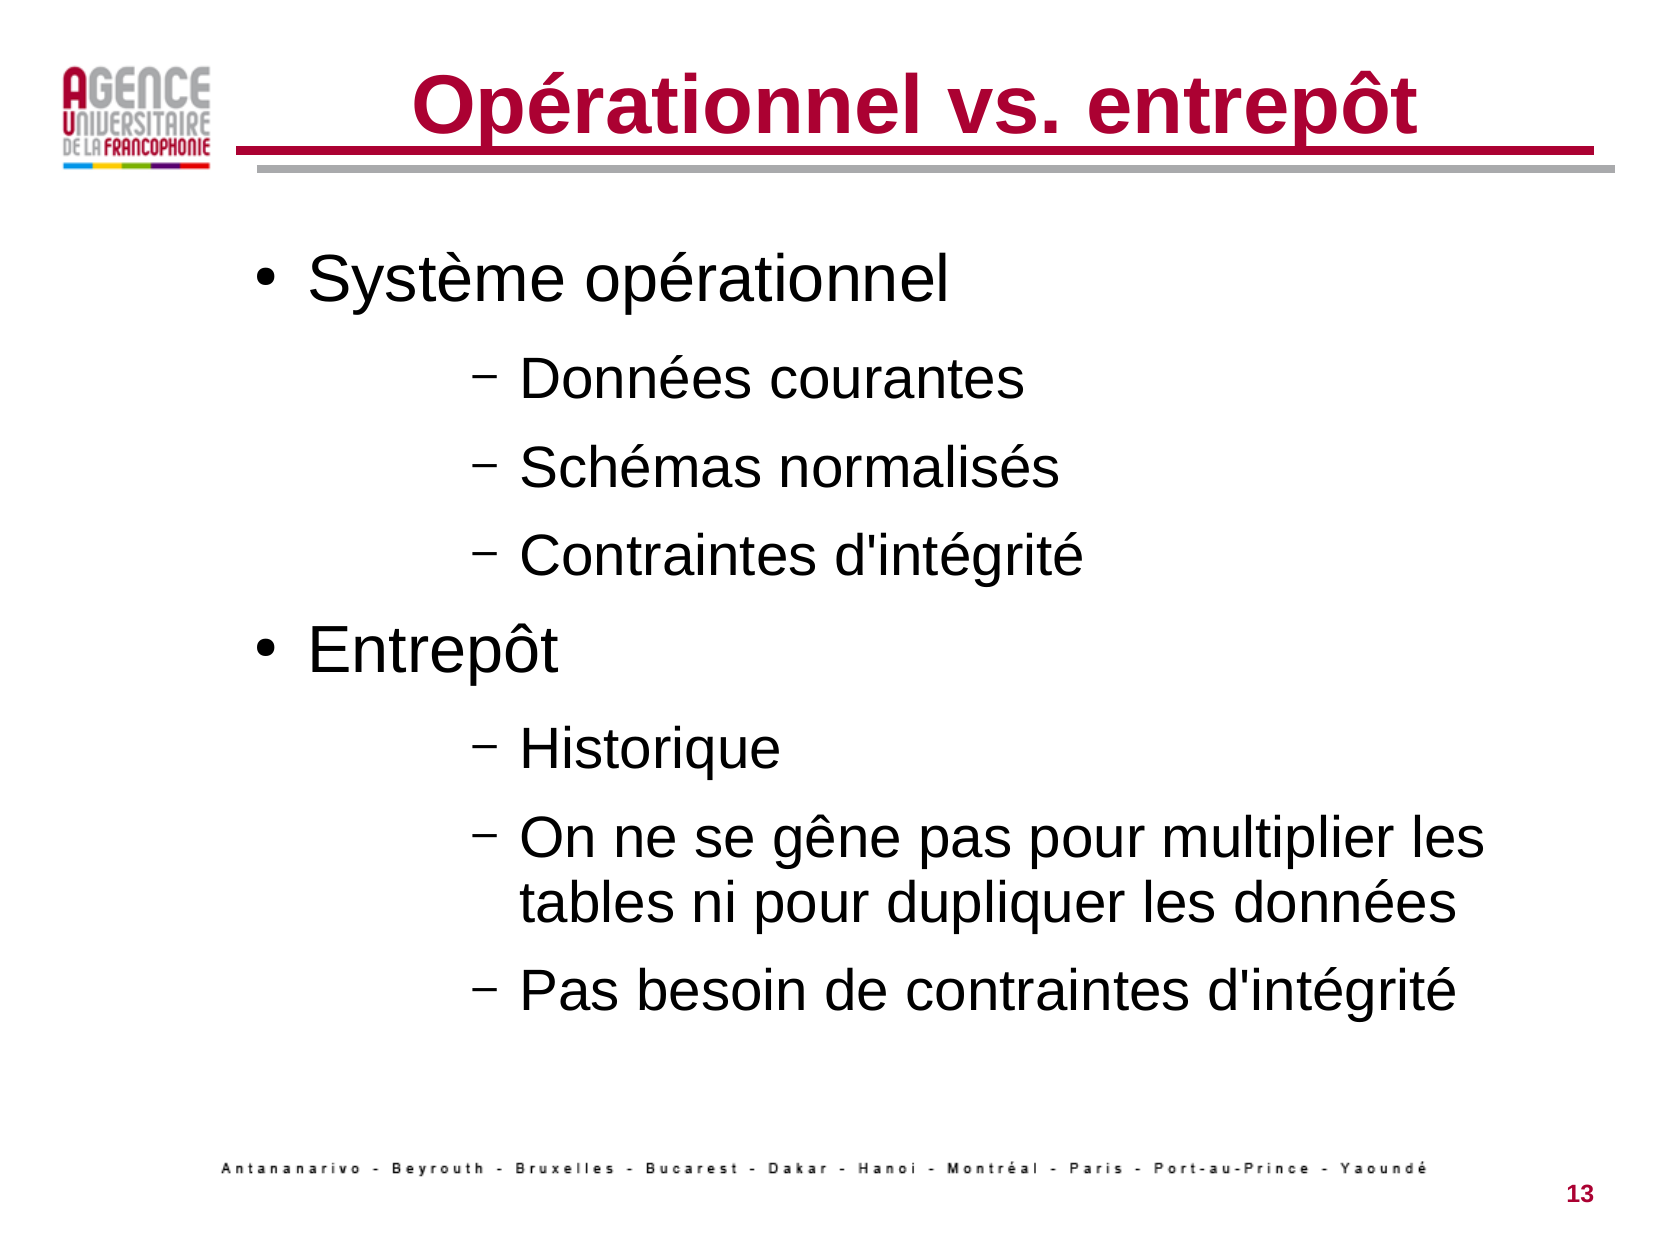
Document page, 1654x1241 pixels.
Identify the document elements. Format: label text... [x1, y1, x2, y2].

title Opérationnel vs. entrepôt [236, 58, 1595, 152]
list Système opérationnel Données courantes Schémas normalisés Contraintes d'intégrité Entrepôt Historique On ne se gêne pas pour multiplier les tables ni pour dupliquer les données Pas besoin de contraintes d'intégrité [236, 241, 1595, 1150]
picture [29, 29, 1625, 1241]
